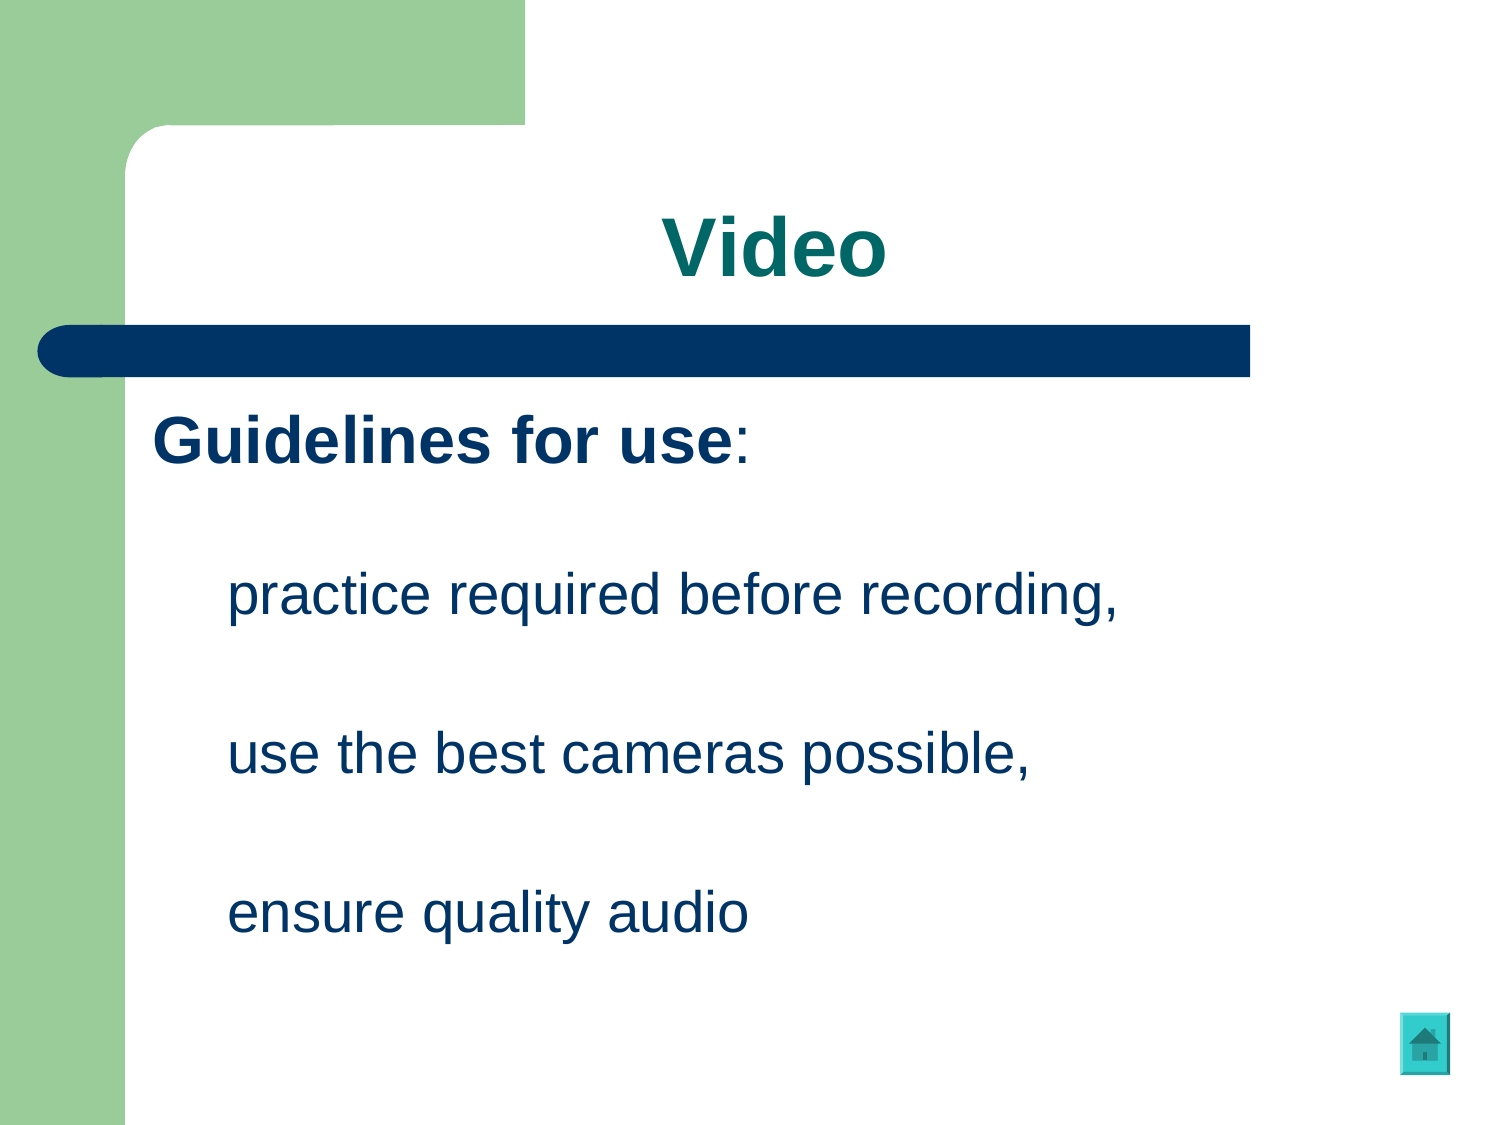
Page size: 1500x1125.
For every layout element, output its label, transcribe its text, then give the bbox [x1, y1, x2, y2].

title Video [136, 136, 1414, 301]
list Guidelines for use: practice required before recording, use the best cameras possible, ensure quality audio [137, 387, 1400, 1073]
text_box [1401, 1012, 1451, 1076]
